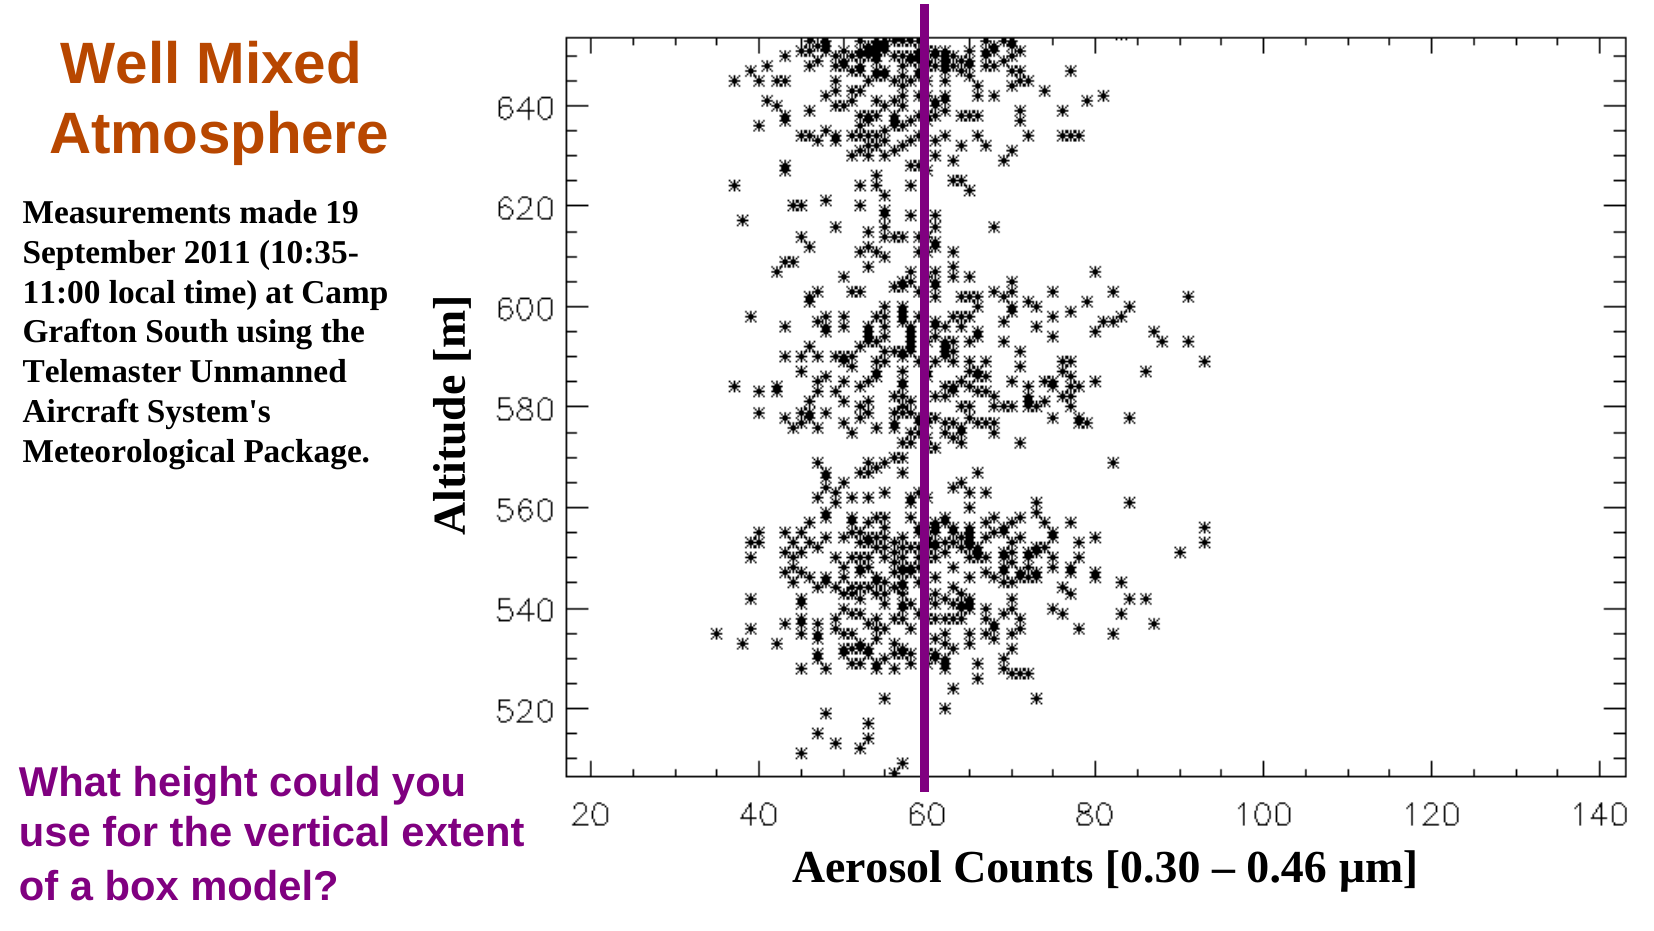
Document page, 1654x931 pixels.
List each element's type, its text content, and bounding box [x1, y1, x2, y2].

text_box Measurements made 19 September 2011 (10:35-11:00 local time) at Camp Grafton South using the Telemaster Unmanned Aircraft System's Meteorological Package. [7, 182, 445, 432]
text_box What height could you use for the vertical extent of a box model? [4, 747, 563, 918]
picture [401, 25, 1654, 894]
text_box Aerosol Counts [0.30 – 0.46 µm] [777, 829, 1436, 899]
text_box Well Mixed Atmosphere [2, 17, 421, 173]
text_box Altitude [m] [411, 254, 482, 551]
